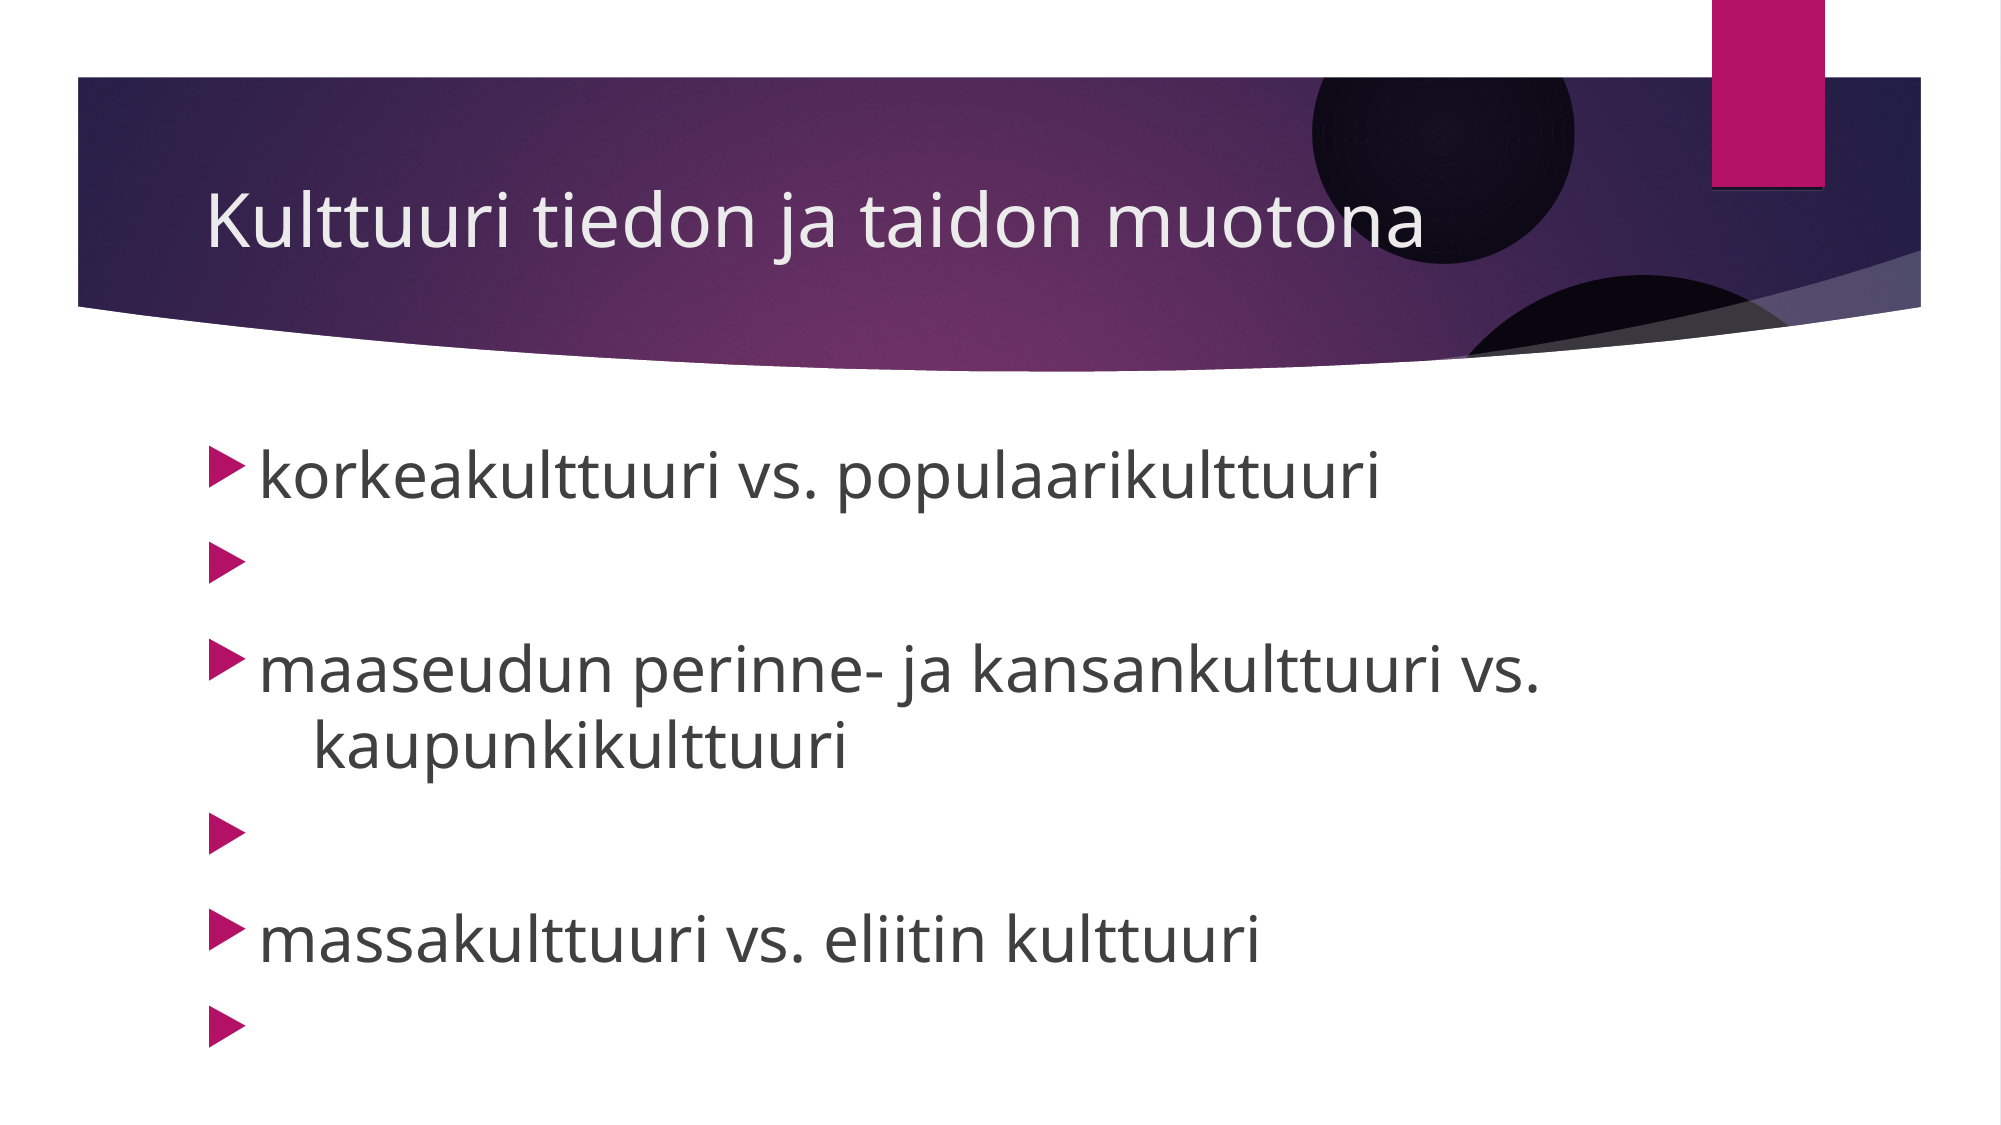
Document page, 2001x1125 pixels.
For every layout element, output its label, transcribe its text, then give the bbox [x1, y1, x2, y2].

title Kulttuuri tiedon ja taidon muotona [189, 159, 1627, 276]
list korkeakulttuuri vs. populaarikulttuuri maaseudun perinne- ja kansankulttuuri vs. kaupunkikulttuuri massakulttuuri vs. eliitin kulttuuri [189, 427, 1638, 988]
